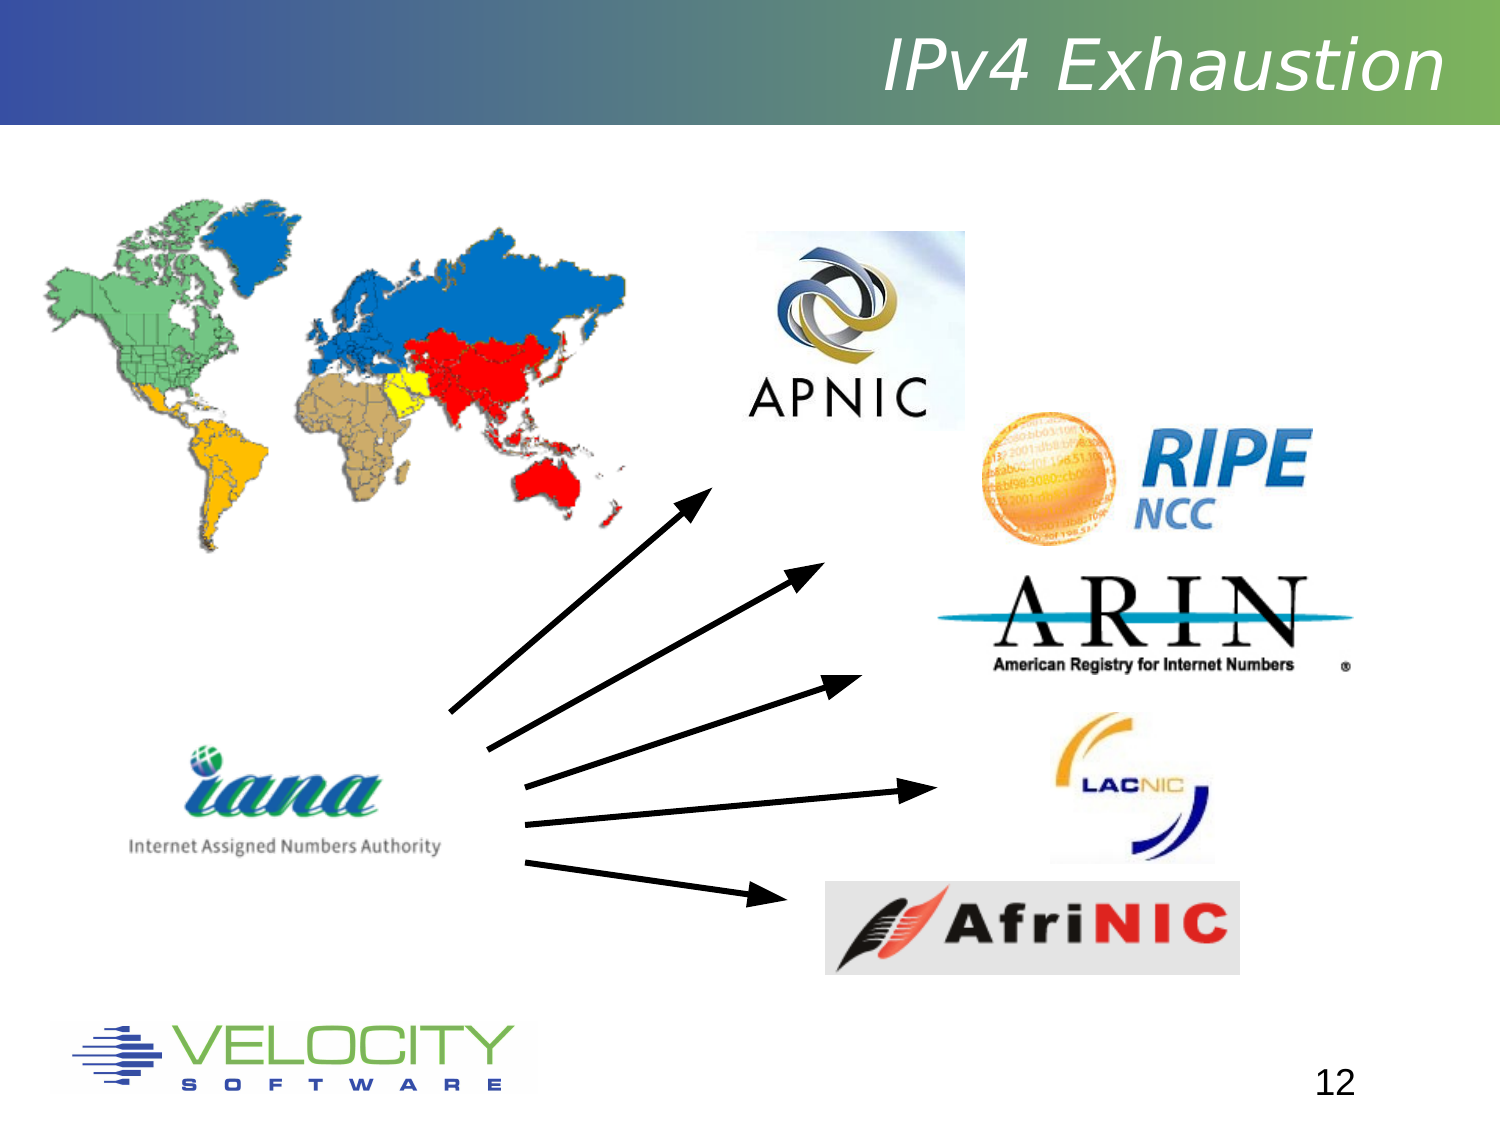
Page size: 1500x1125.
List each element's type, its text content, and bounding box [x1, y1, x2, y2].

picture [1050, 712, 1215, 864]
picture [825, 881, 1240, 976]
picture [37, 187, 638, 560]
picture [982, 412, 1313, 546]
picture [117, 735, 451, 863]
picture [50, 1021, 538, 1094]
title IPv4 Exhaustion [62, 12, 1463, 113]
picture [709, 231, 965, 431]
picture [937, 575, 1354, 676]
